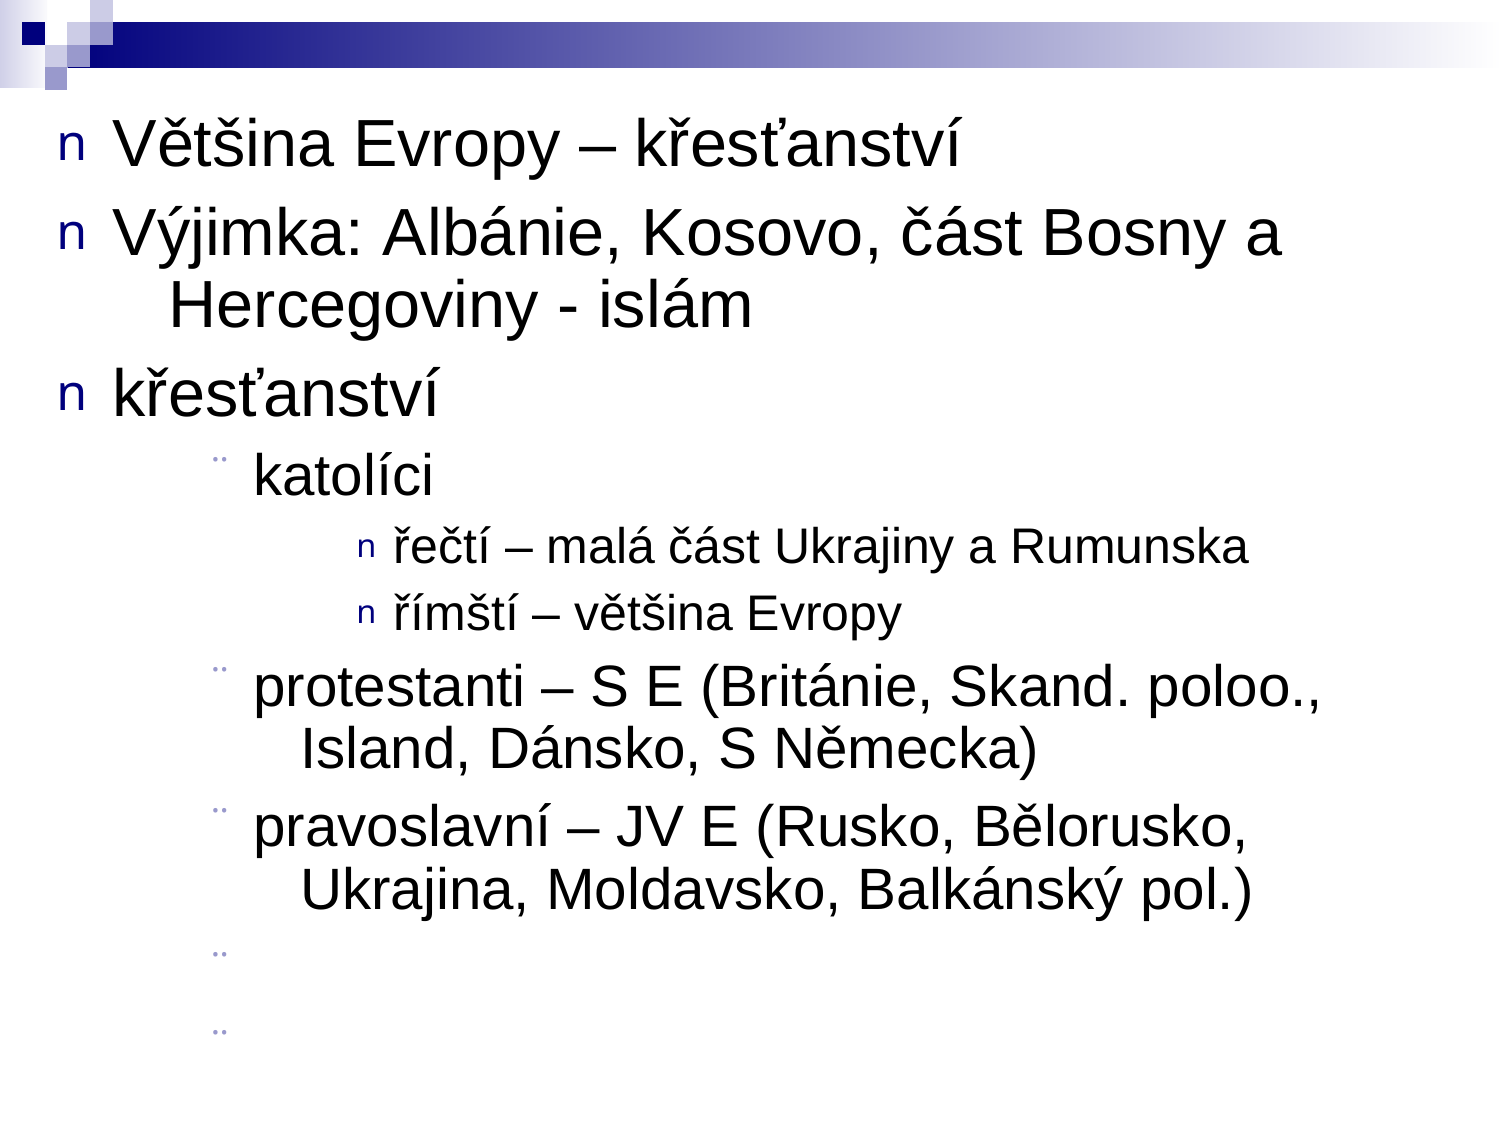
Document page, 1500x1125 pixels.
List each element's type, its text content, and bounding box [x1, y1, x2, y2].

list Většina Evropy – křesťanství Výjimka: Albánie, Kosovo, část Bosny a Hercegoviny - islám křesťanství katolíci řečtí – malá část Ukrajiny a Rumunska římští – většina Evropy protestanti – S E (Británie, Skand. poloo., Island, Dánsko, S Německa) pravoslavní – JV E (Rusko, Bělorusko, Ukrajina, Moldavsko, Balkánský pol.) [41, 101, 1471, 963]
